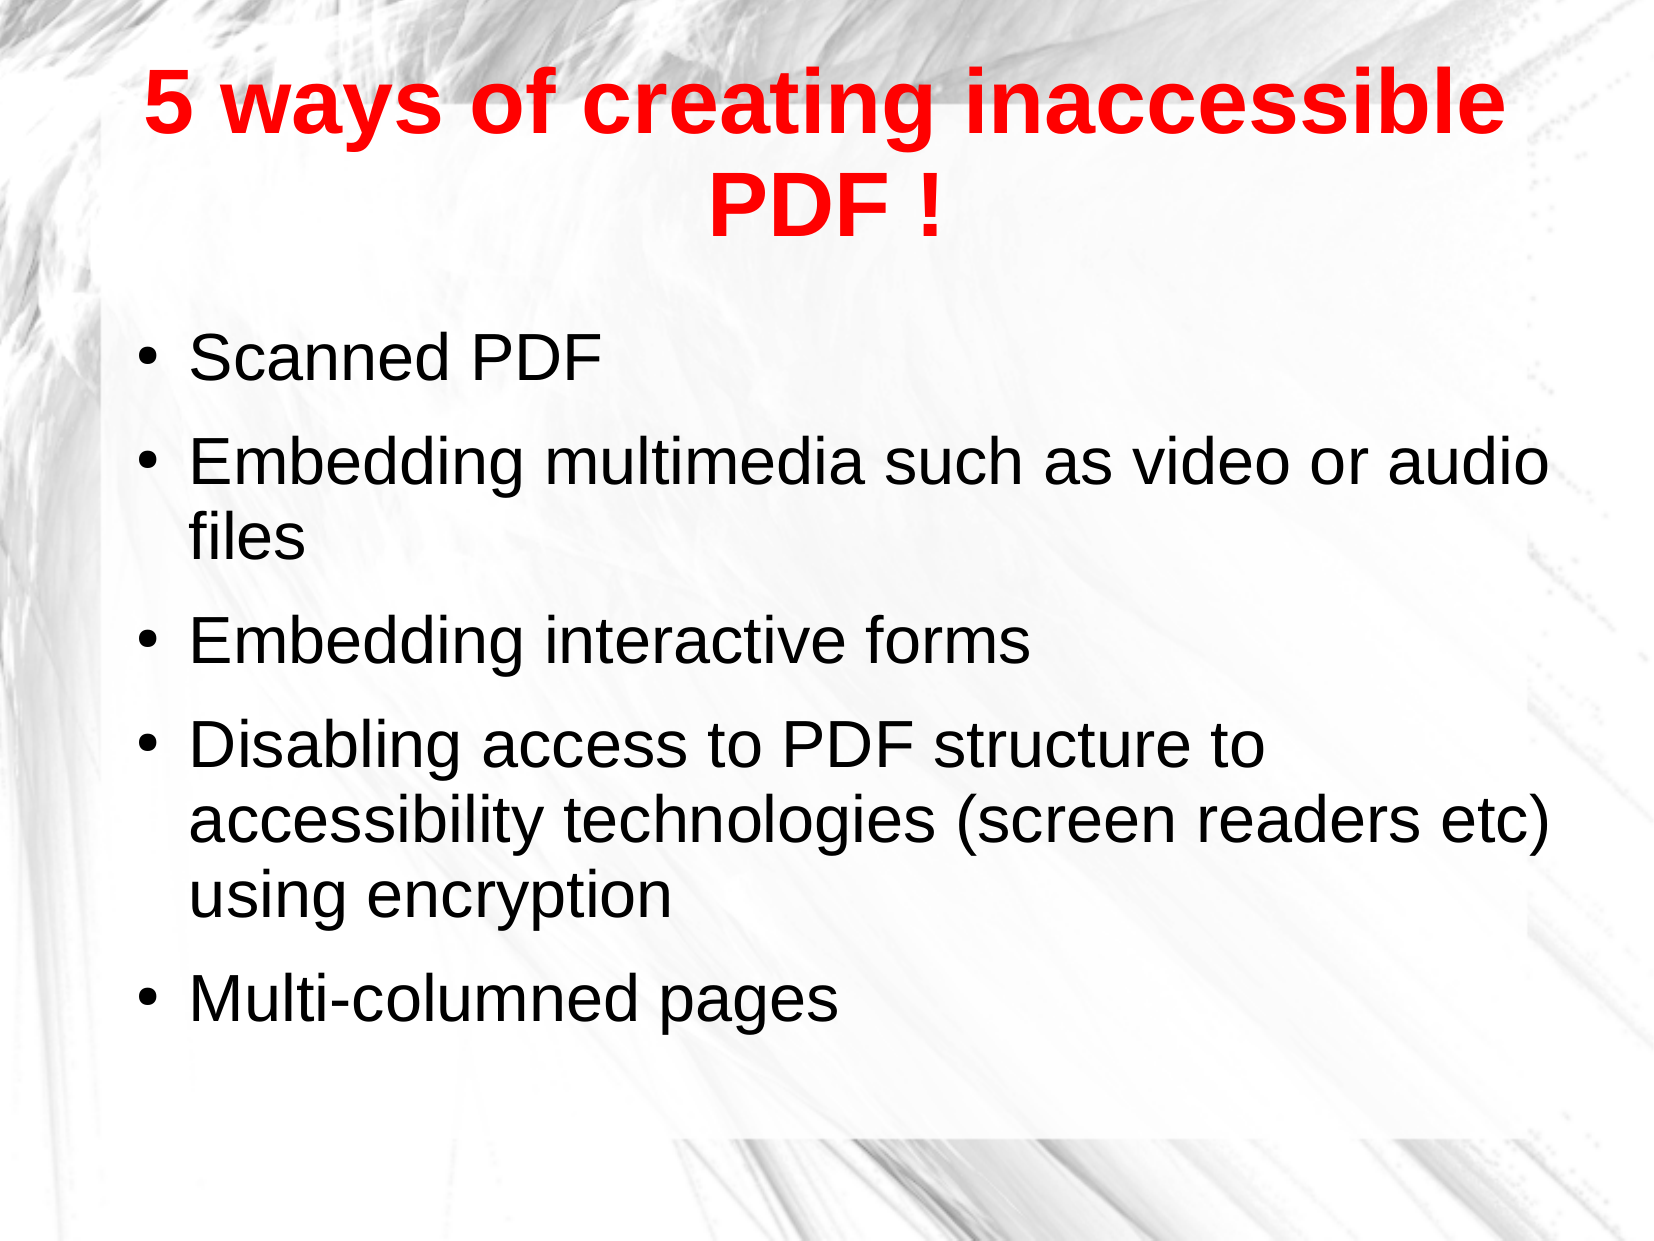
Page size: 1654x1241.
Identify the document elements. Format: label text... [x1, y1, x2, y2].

picture [0, 0, 1654, 1241]
title 5 ways of creating inaccessible PDF ! [82, 50, 1571, 256]
list Scanned PDF Embedding multimedia such as video or audio files Embedding interactive forms Disabling access to PDF structure to accessibility technologies (screen readers etc) using encryption Multi-columned pages [118, 319, 1571, 1037]
